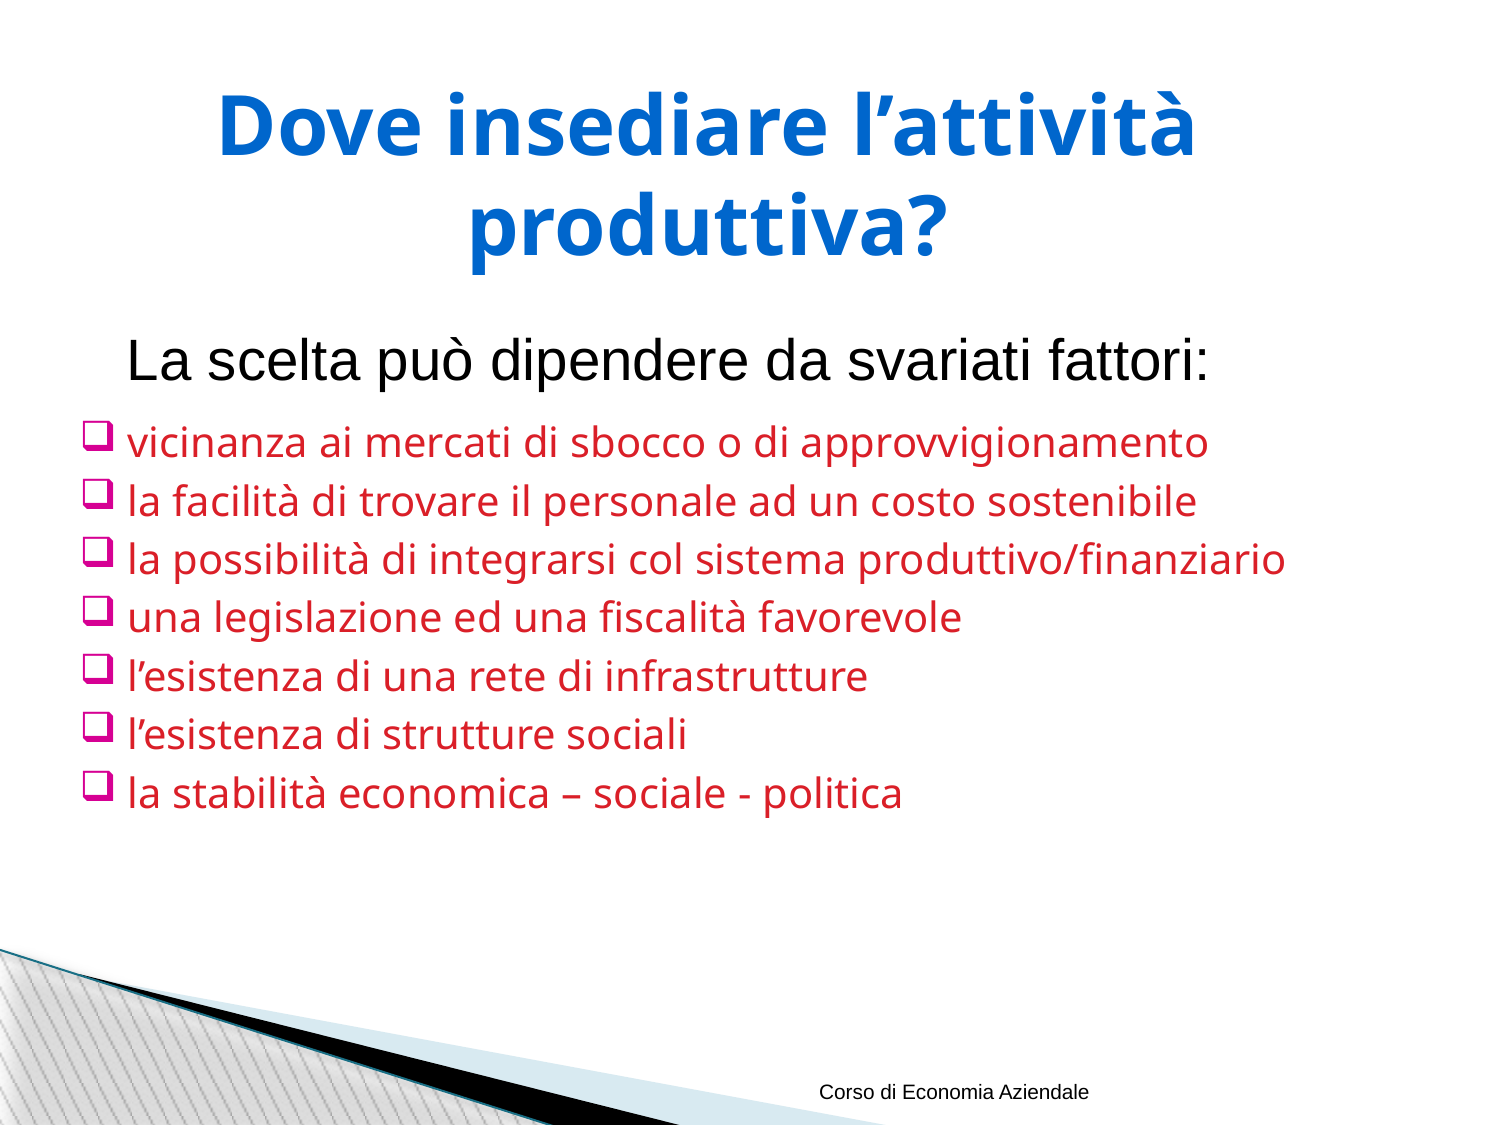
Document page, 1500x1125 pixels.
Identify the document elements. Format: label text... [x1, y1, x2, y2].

text_box La scelta può dipendere da svariati fattori: [112, 314, 1471, 400]
text_box vicinanza ai mercati di sbocco o di approvvigionamento la facilità di trovare il personale ad un costo sostenibile la possibilità di integrarsi col sistema produttivo/finanziario una legislazione ed una fiscalità favorevole l’esistenza di una rete di infrastrutture l’esistenza di strutture sociali la stabilità economica – sociale - politica [64, 408, 1365, 884]
footer Corso di Economia Aziendale [718, 1051, 1105, 1112]
text_box Dove insediare l’attività produttiva? [88, 54, 1327, 280]
